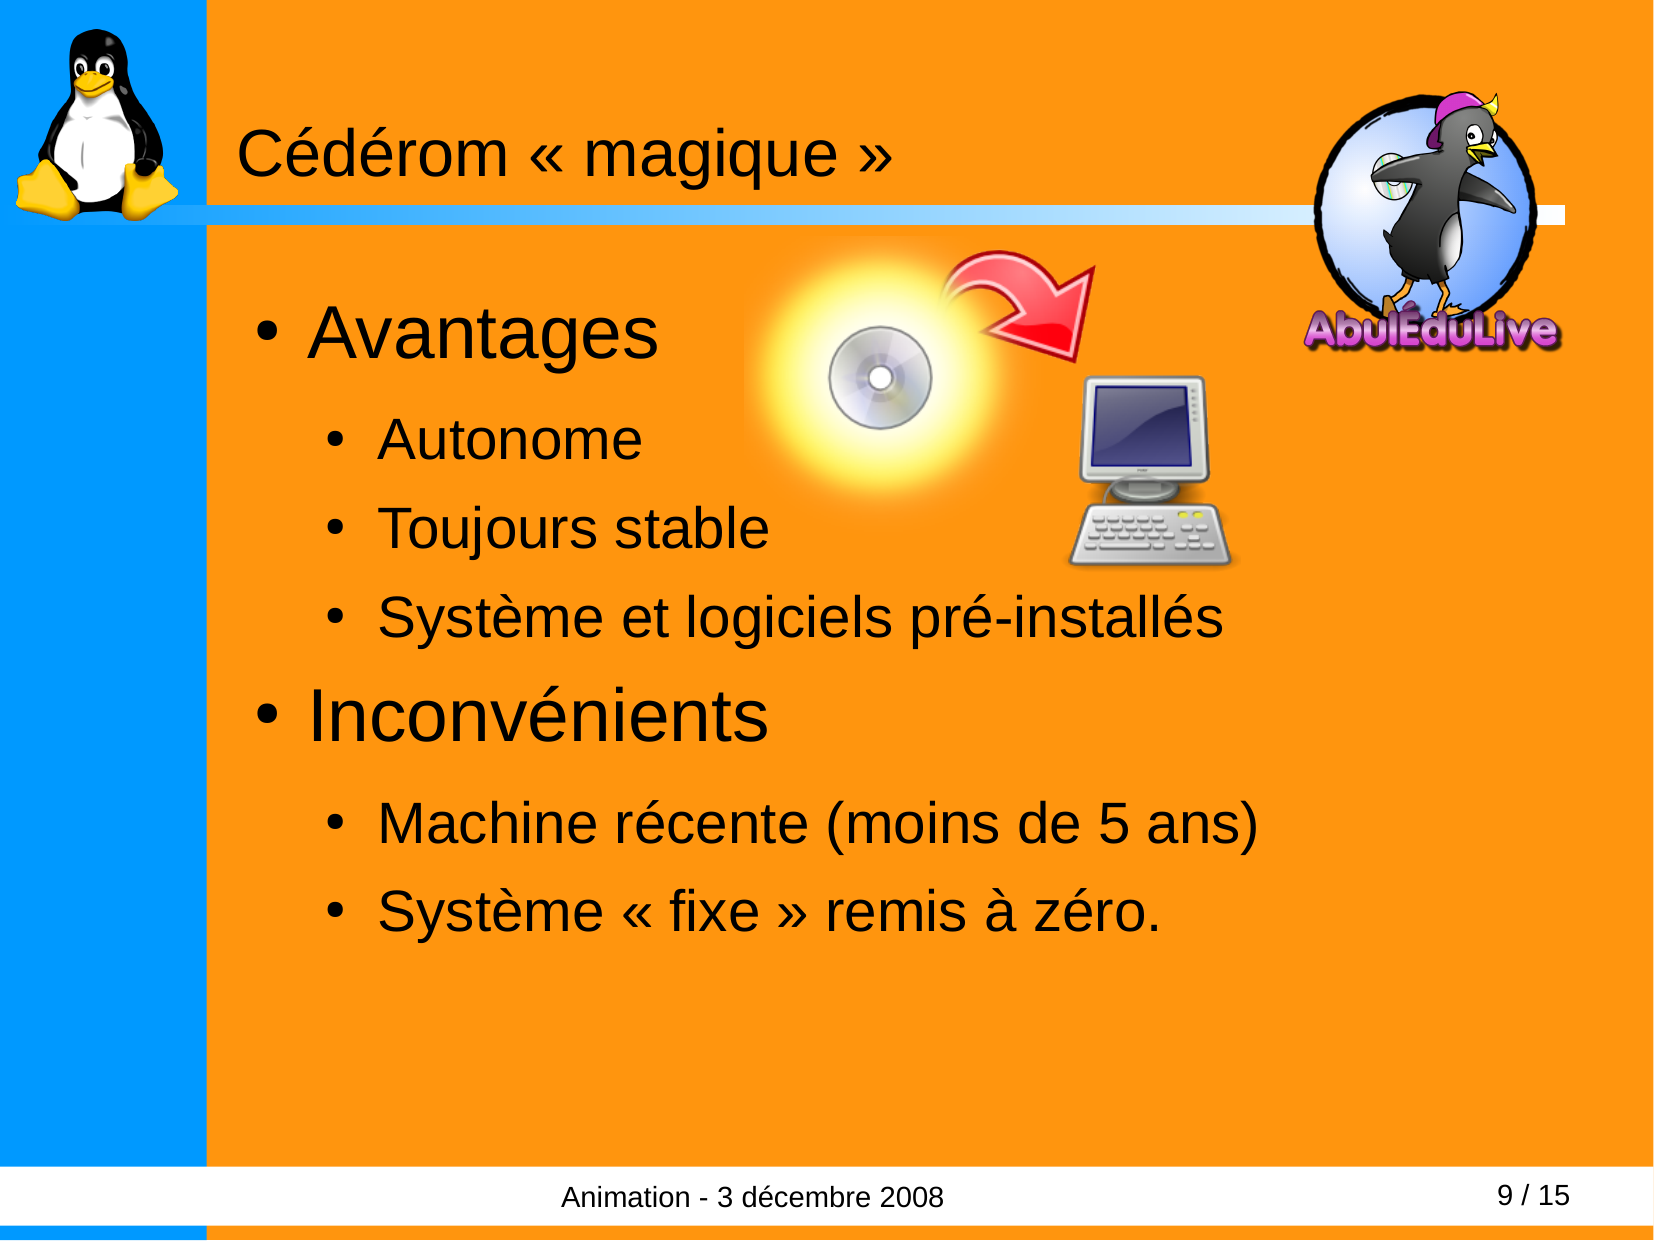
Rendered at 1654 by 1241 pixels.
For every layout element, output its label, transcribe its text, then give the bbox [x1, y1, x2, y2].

list Avantages Autonome Toujours stable Système et logiciels pré-installés Inconvénients Machine récente (moins de 5 ans) Système « fixe » remis à zéro. [236, 290, 1571, 1109]
picture [16, 29, 178, 221]
picture [1299, 83, 1565, 355]
title Cédérom « magique » [236, 49, 1571, 257]
picture [744, 236, 1241, 580]
